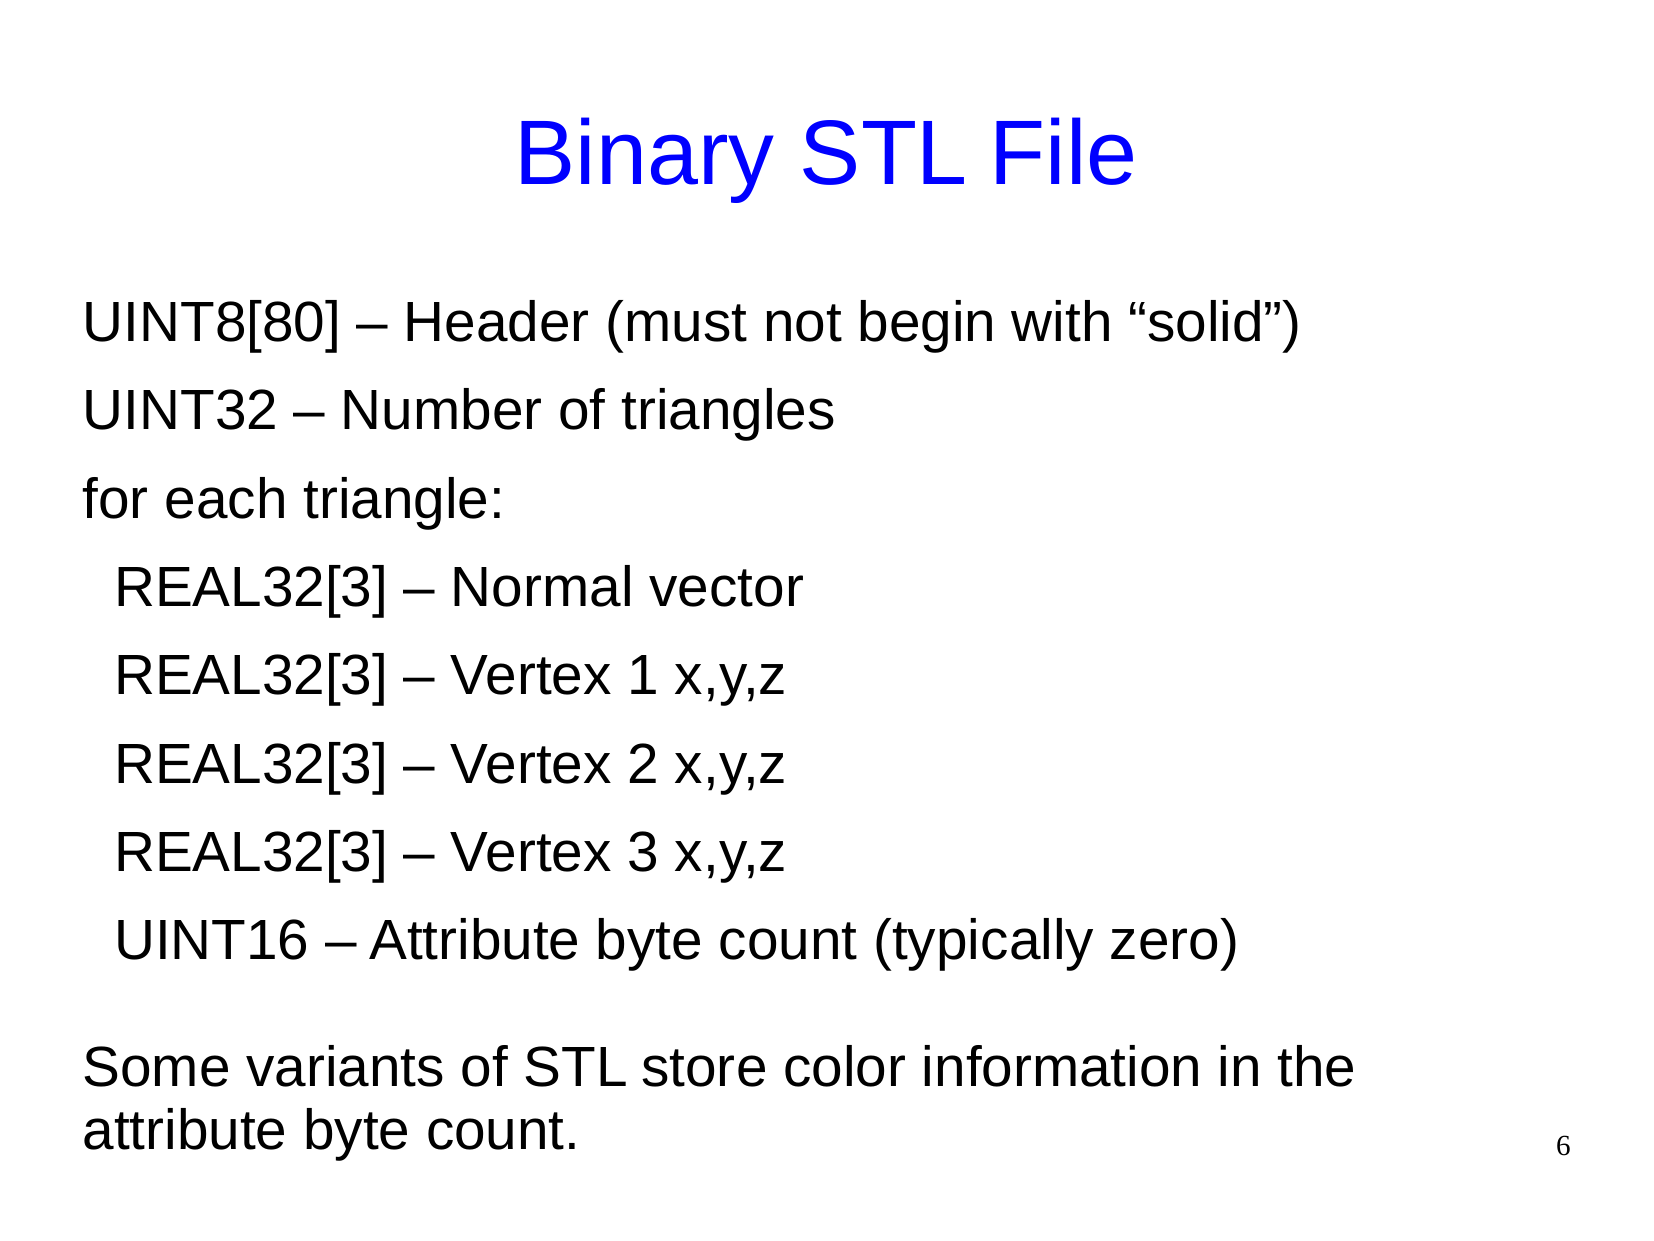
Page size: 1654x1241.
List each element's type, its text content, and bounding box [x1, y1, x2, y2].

title Binary STL File [82, 49, 1571, 257]
list UINT8[80] – Header (must not begin with “solid”) UINT32 – Number of triangles for each triangle: REAL32[3] – Normal vector REAL32[3] – Vertex 1 x,y,z REAL32[3] – Vertex 2 x,y,z REAL32[3] – Vertex 3 x,y,z UINT16 – Attribute byte count (typically zero) Some variants of STL store color information in the attribute byte count. [82, 290, 1538, 1167]
